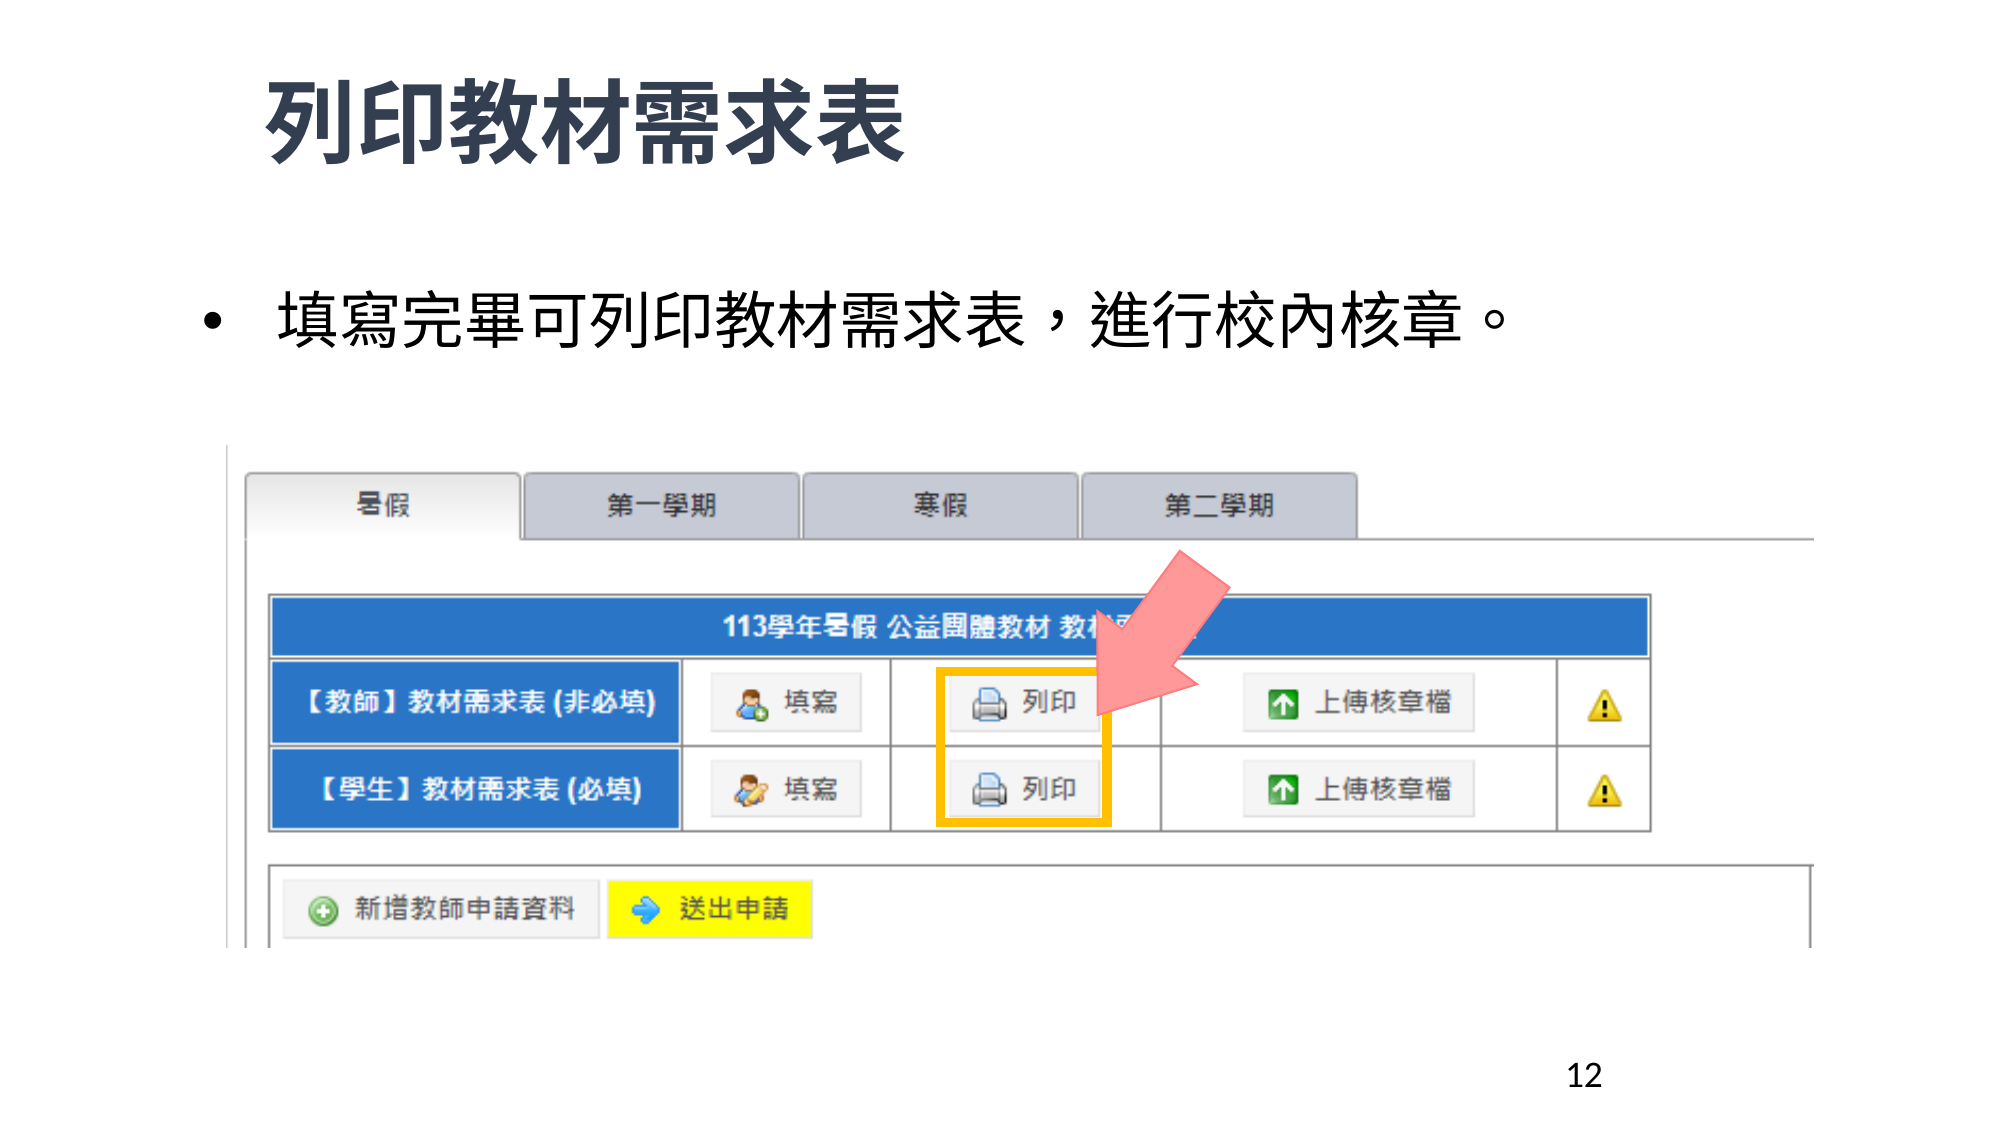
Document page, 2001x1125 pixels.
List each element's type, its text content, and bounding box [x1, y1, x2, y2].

text_box 填寫完畢可列印教材需求表，進行校內核章。 [186, 282, 1814, 446]
text_box 列印教材需求表 [250, 58, 922, 183]
text_box 11 [1550, 1042, 2000, 1103]
text_box [1097, 550, 1230, 716]
picture [226, 445, 1814, 948]
